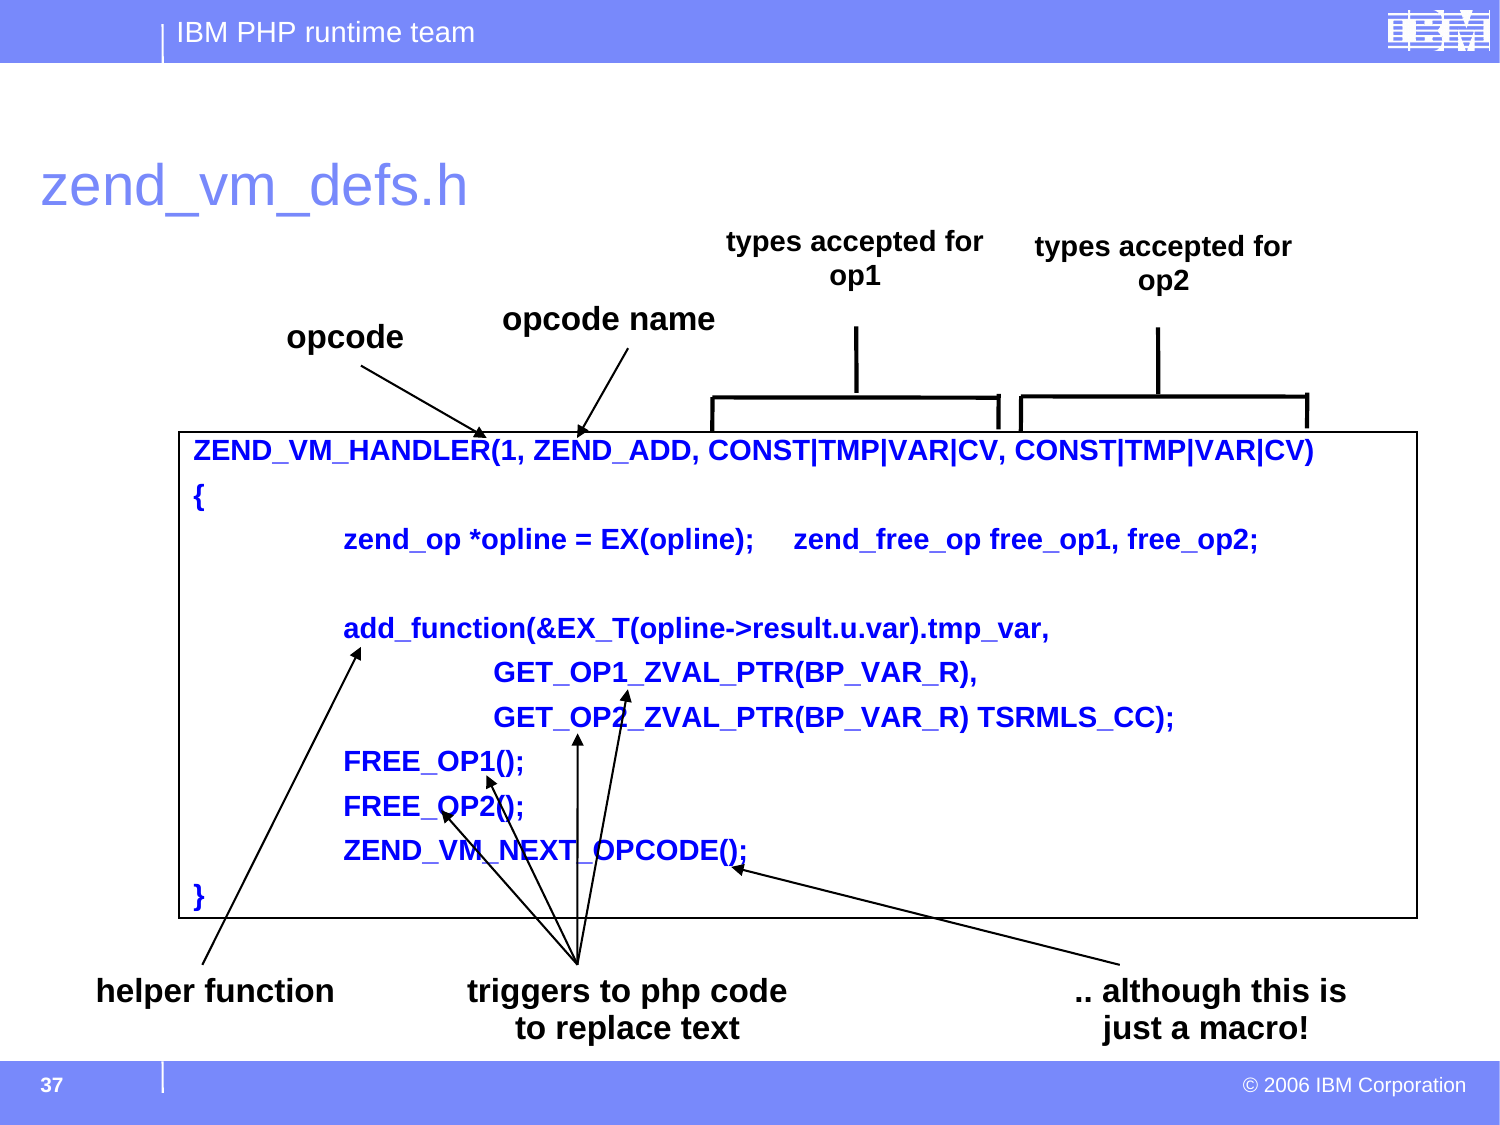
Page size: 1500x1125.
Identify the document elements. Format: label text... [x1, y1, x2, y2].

text_box types accepted for op2 [1019, 235, 1308, 303]
text_box helper function [70, 964, 362, 1075]
text_box opcode name [486, 292, 732, 346]
text_box .. although this is just a macro! [1043, 964, 1378, 1055]
text_box triggers to php code to replace text [441, 964, 815, 1055]
text_box ZEND_VM_HANDLER(1, ZEND_ADD, CONST|TMP|VAR|CV, CONST|TMP|VAR|CV)‏ { zend_op *opline = EX(opline); zend_free_op free_op1, free_op2; add_function(&EX_T(opline->result.u.var).tmp_var, GET_OP1_ZVAL_PTR(BP_VAR_R), GET_OP2_ZVAL_PTR(BP_VAR_R) TSRMLS_CC); FREE_OP1(); FREE_OP2(); ZEND_VM_NEXT_OPCODE(); } [178, 432, 1417, 918]
text_box opcode [271, 310, 420, 363]
text_box types accepted for op1 [711, 230, 1000, 297]
title zend_vm_defs.h [25, 123, 1378, 225]
